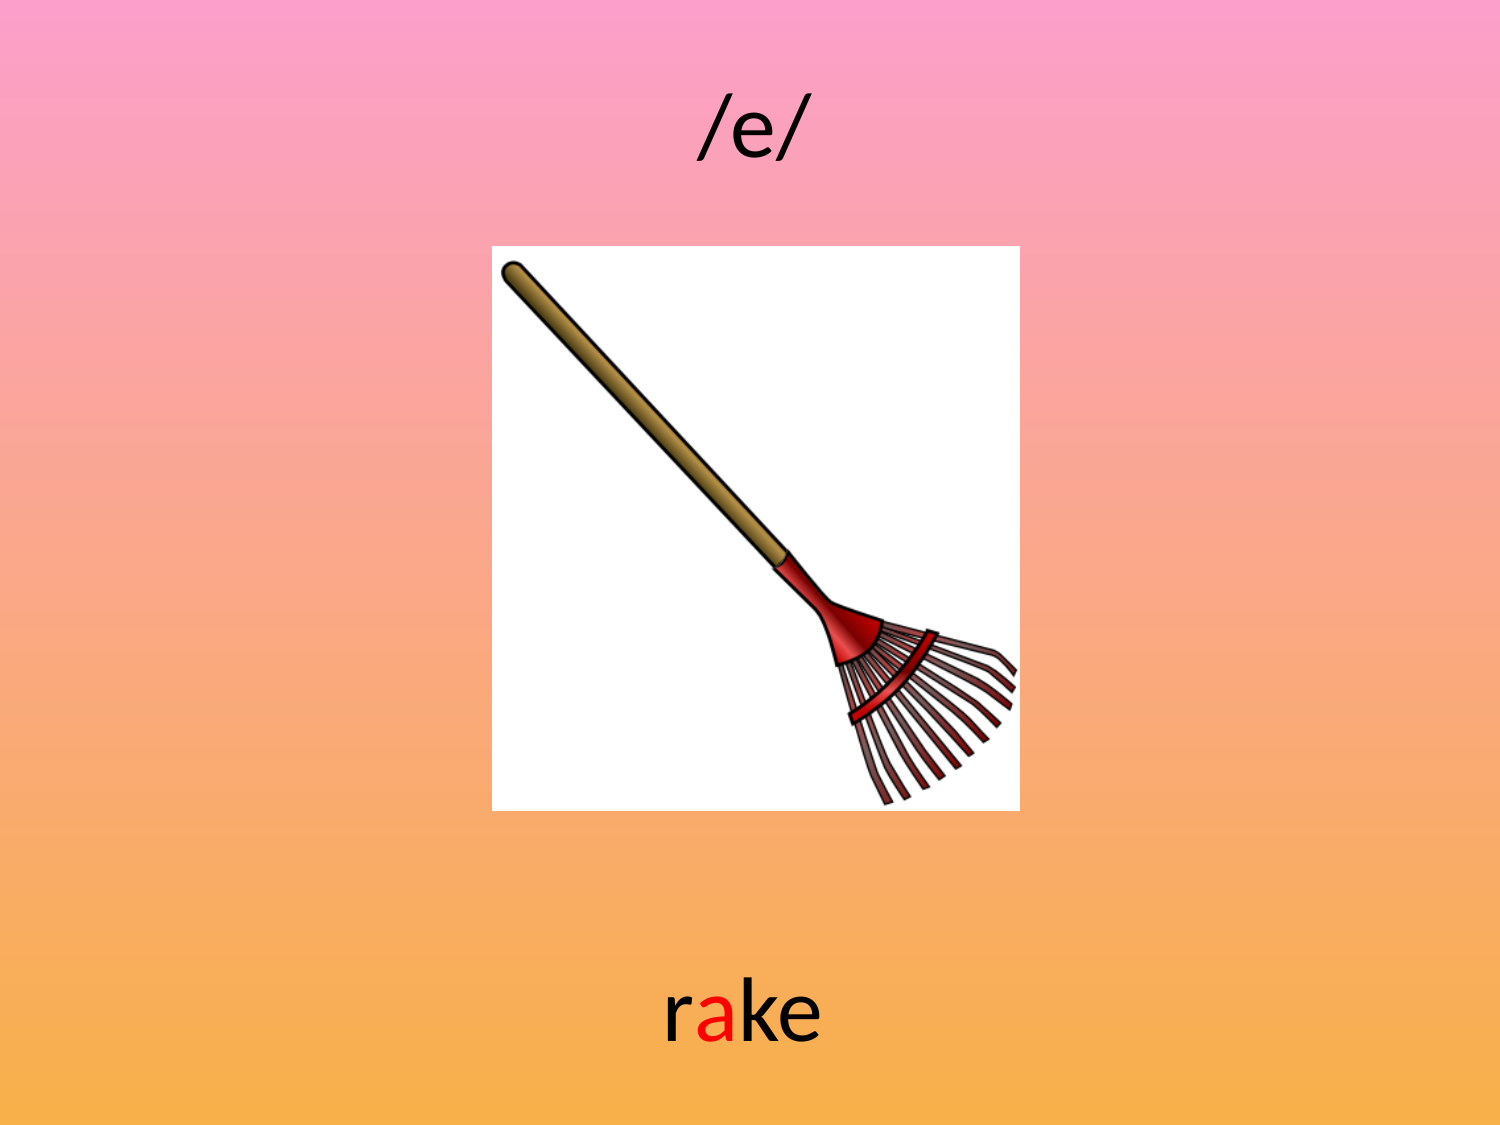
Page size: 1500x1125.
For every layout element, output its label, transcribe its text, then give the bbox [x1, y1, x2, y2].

picture [492, 246, 1020, 811]
title /e/ [117, 0, 1393, 242]
text_box rake [105, 883, 1381, 1125]
